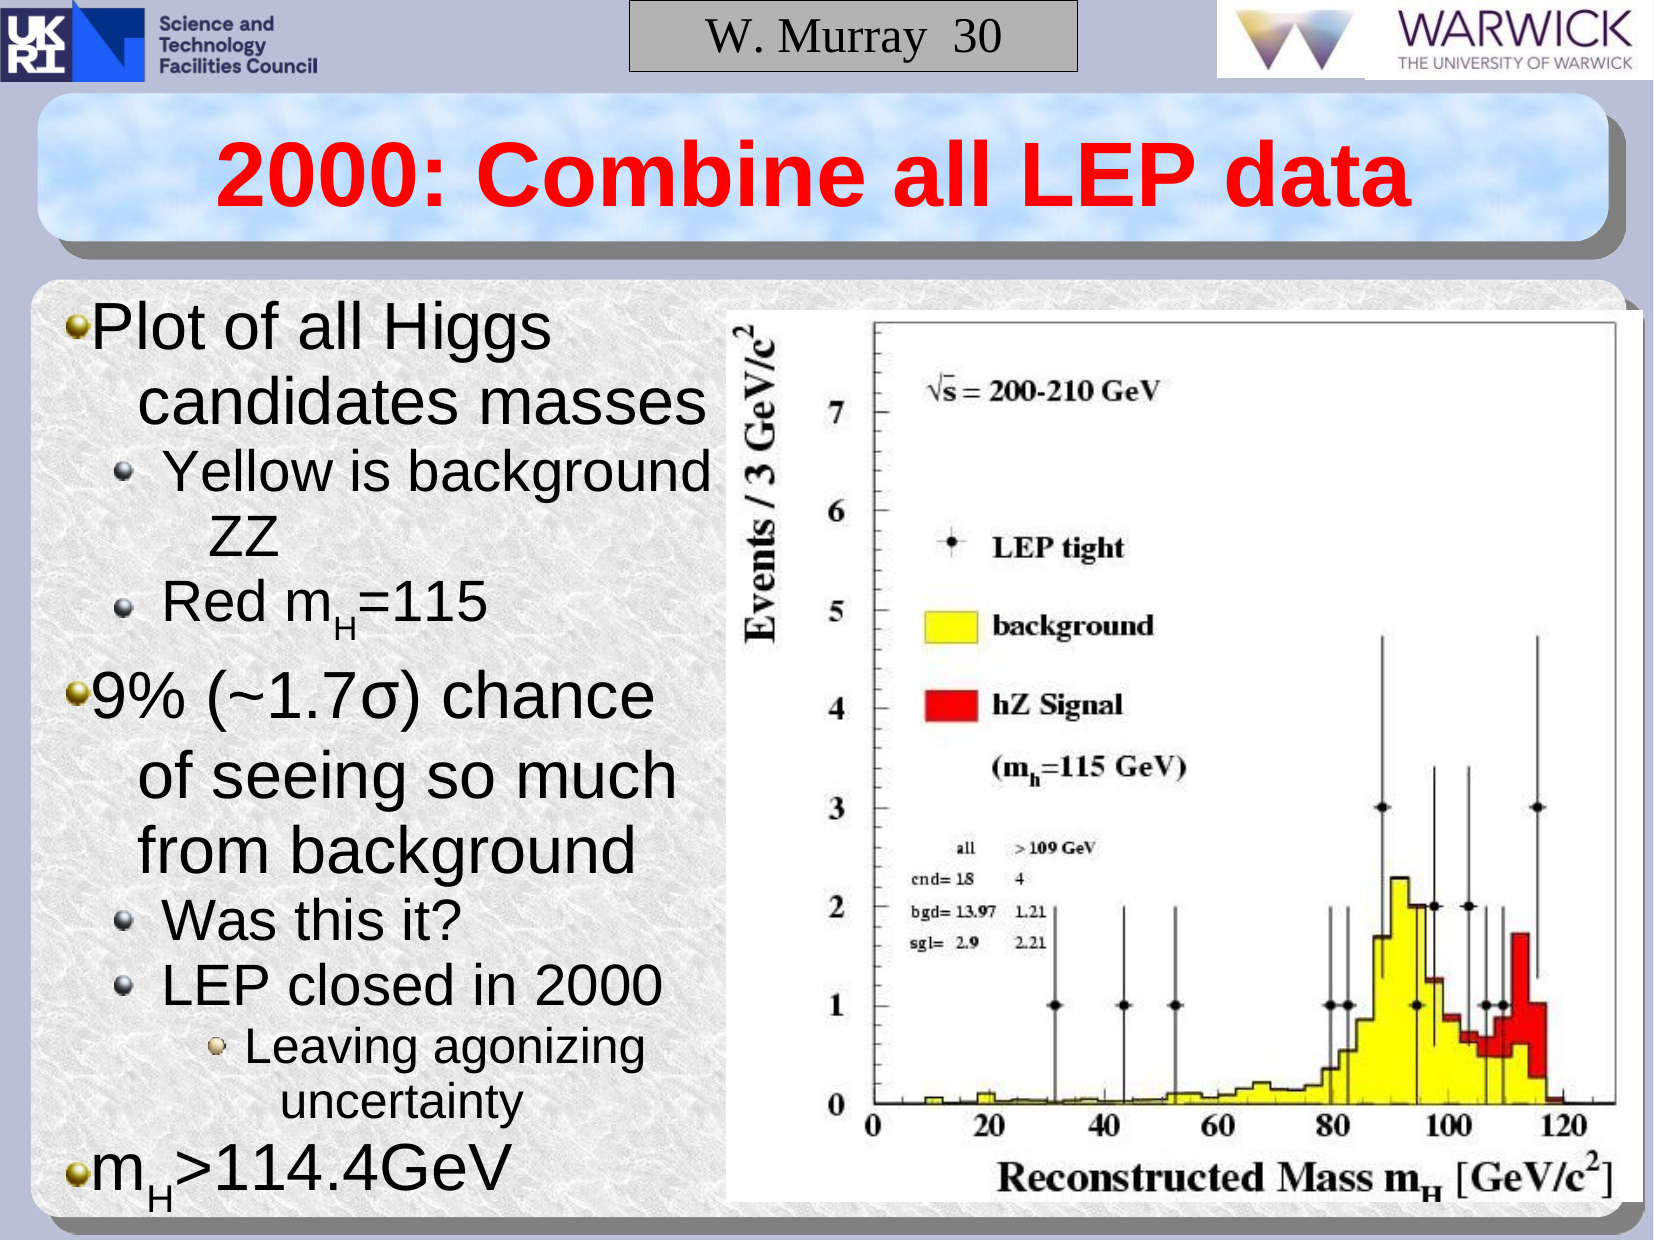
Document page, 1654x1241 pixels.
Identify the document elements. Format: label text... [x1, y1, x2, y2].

list Plot of all Higgs candidates masses Yellow is background ZZ Red mH=115 9% (~1.7σ) chance of seeing so much from background Was this it? LEP closed in 2000 Leaving agonizing uncertainty mH>114.4GeV [66, 289, 719, 1241]
picture [30, 279, 1643, 1218]
picture [0, 0, 317, 82]
picture [1217, 0, 1654, 80]
title 2000: Combine all LEP data [55, 116, 1575, 235]
picture [37, 93, 1609, 242]
